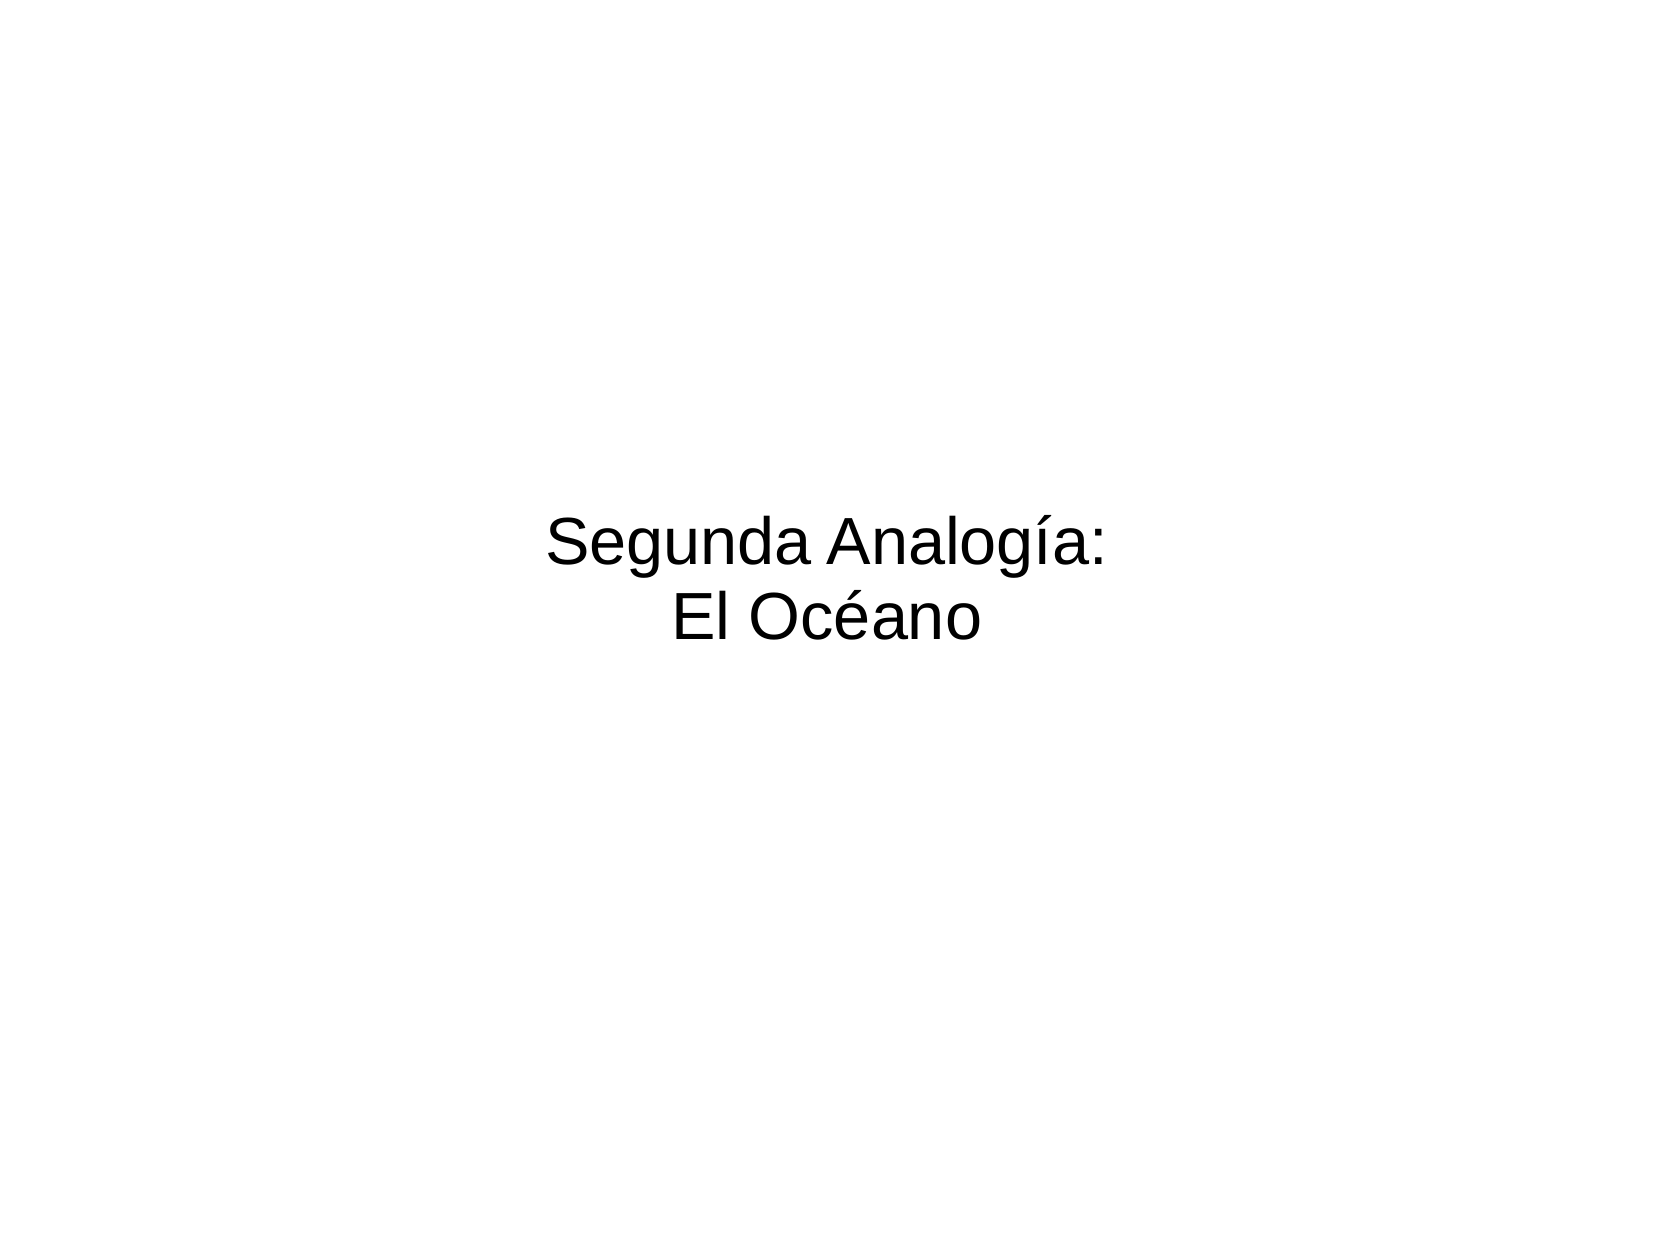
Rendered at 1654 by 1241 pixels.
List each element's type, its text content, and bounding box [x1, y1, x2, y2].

subtitle Segunda Analogía: El Océano [82, 49, 1571, 1109]
